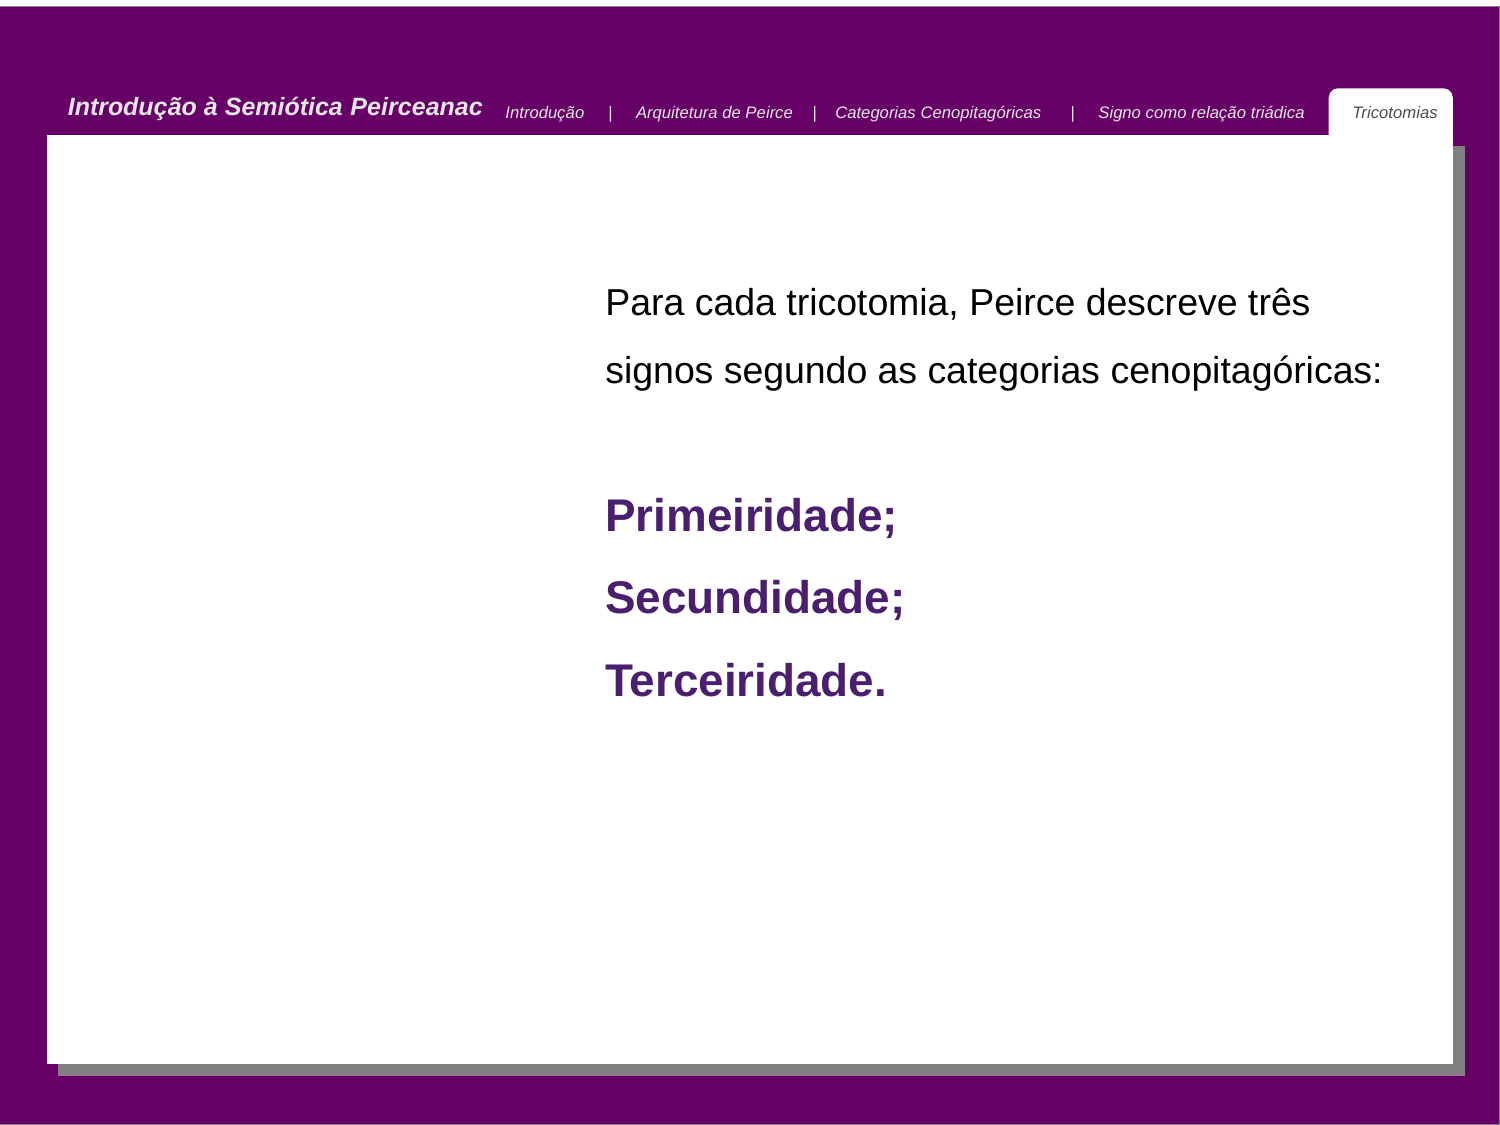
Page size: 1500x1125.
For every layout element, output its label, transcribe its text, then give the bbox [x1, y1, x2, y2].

text_box Para cada tricotomia, Peirce descreve três signos segundo as categorias cenopitagóricas: Primeiridade; Secundidade; Terceiridade. [590, 248, 1420, 751]
